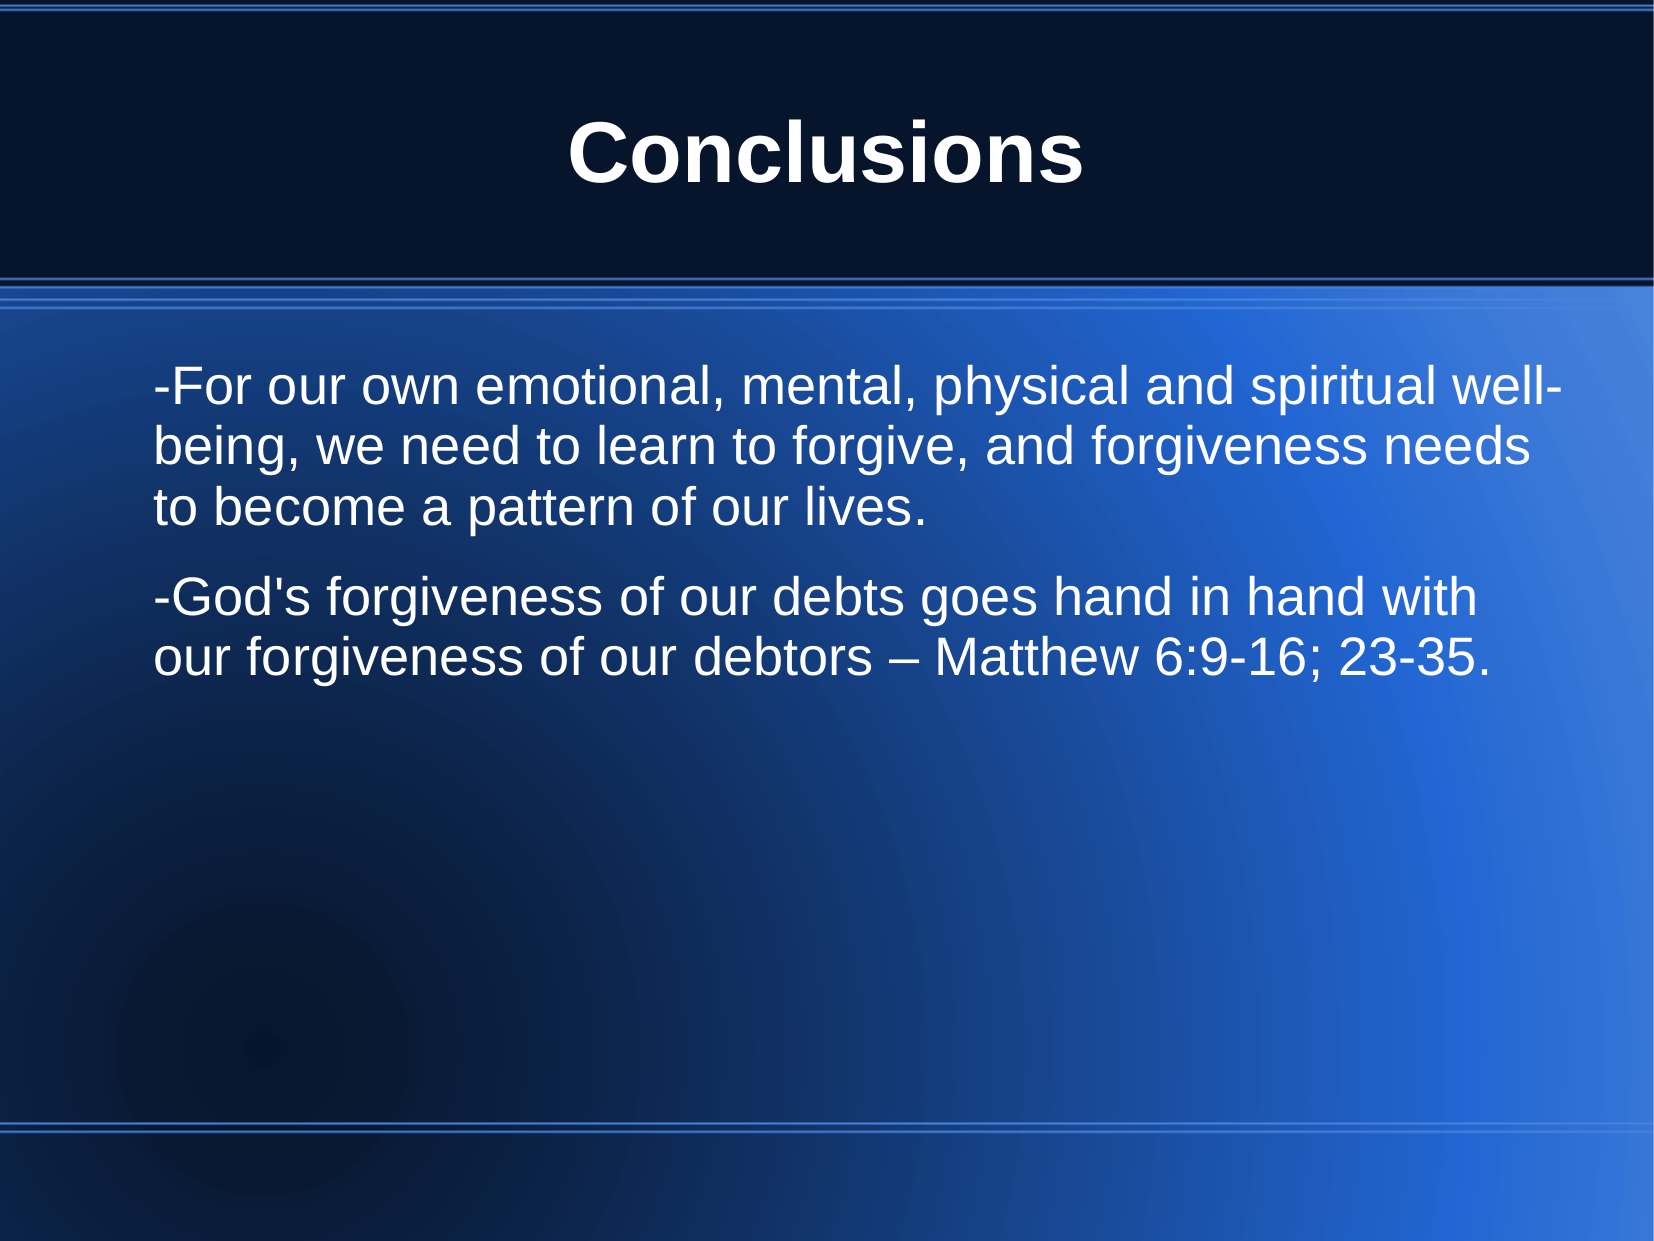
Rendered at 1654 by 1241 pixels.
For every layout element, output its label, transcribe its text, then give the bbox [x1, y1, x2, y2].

list -For our own emotional, mental, physical and spiritual well-being, we need to learn to forgive, and forgiveness needs to become a pattern of our lives. -God's forgiveness of our debts goes hand in hand with our forgiveness of our debtors – Matthew 6:9-16; 23-35. [82, 355, 1571, 1058]
title Conclusions [82, 49, 1571, 257]
picture [0, 0, 1654, 1241]
